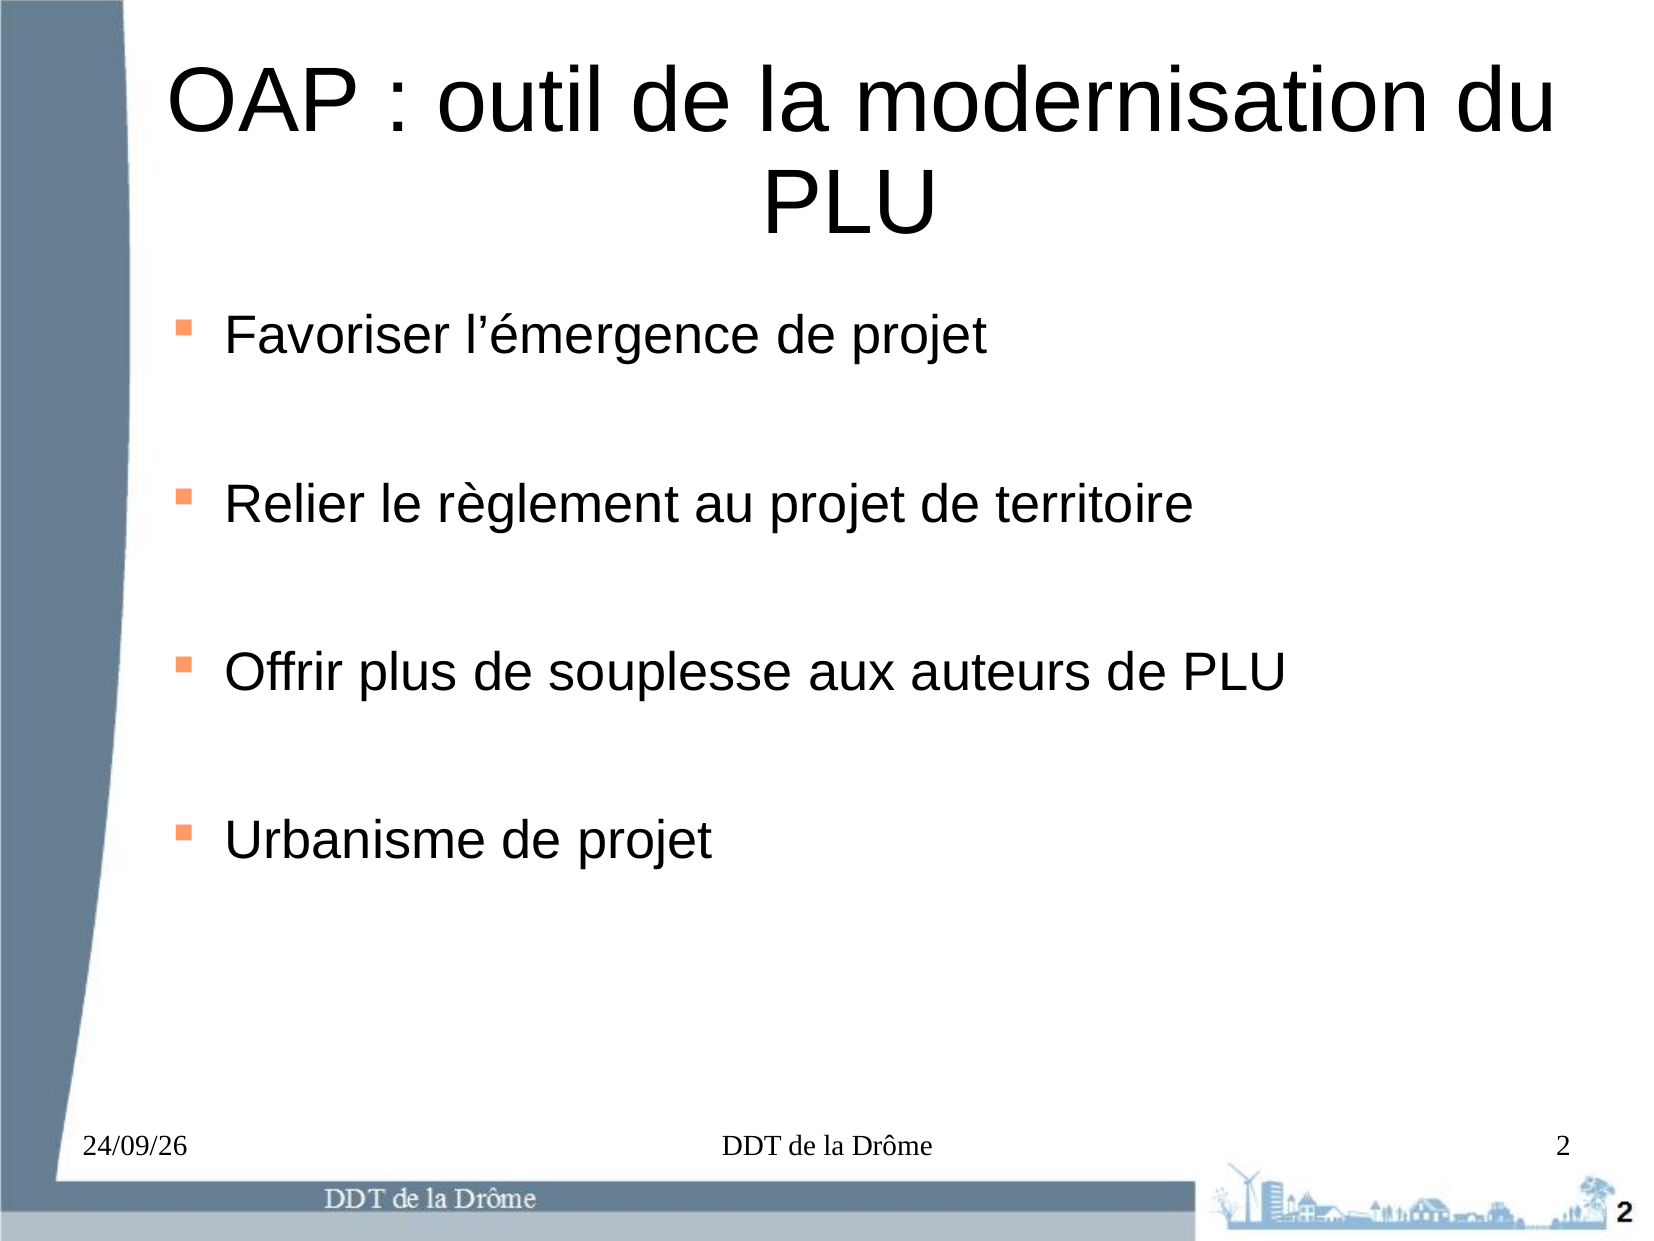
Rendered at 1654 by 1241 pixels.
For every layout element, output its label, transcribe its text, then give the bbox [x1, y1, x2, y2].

picture [0, 0, 1654, 1241]
title OAP : outil de la modernisation du PLU [47, 47, 1654, 255]
list Favoriser l’émergence de projet Relier le règlement au projet de territoire Offrir plus de souplesse aux auteurs de PLU Urbanisme de projet [153, 225, 1625, 1045]
